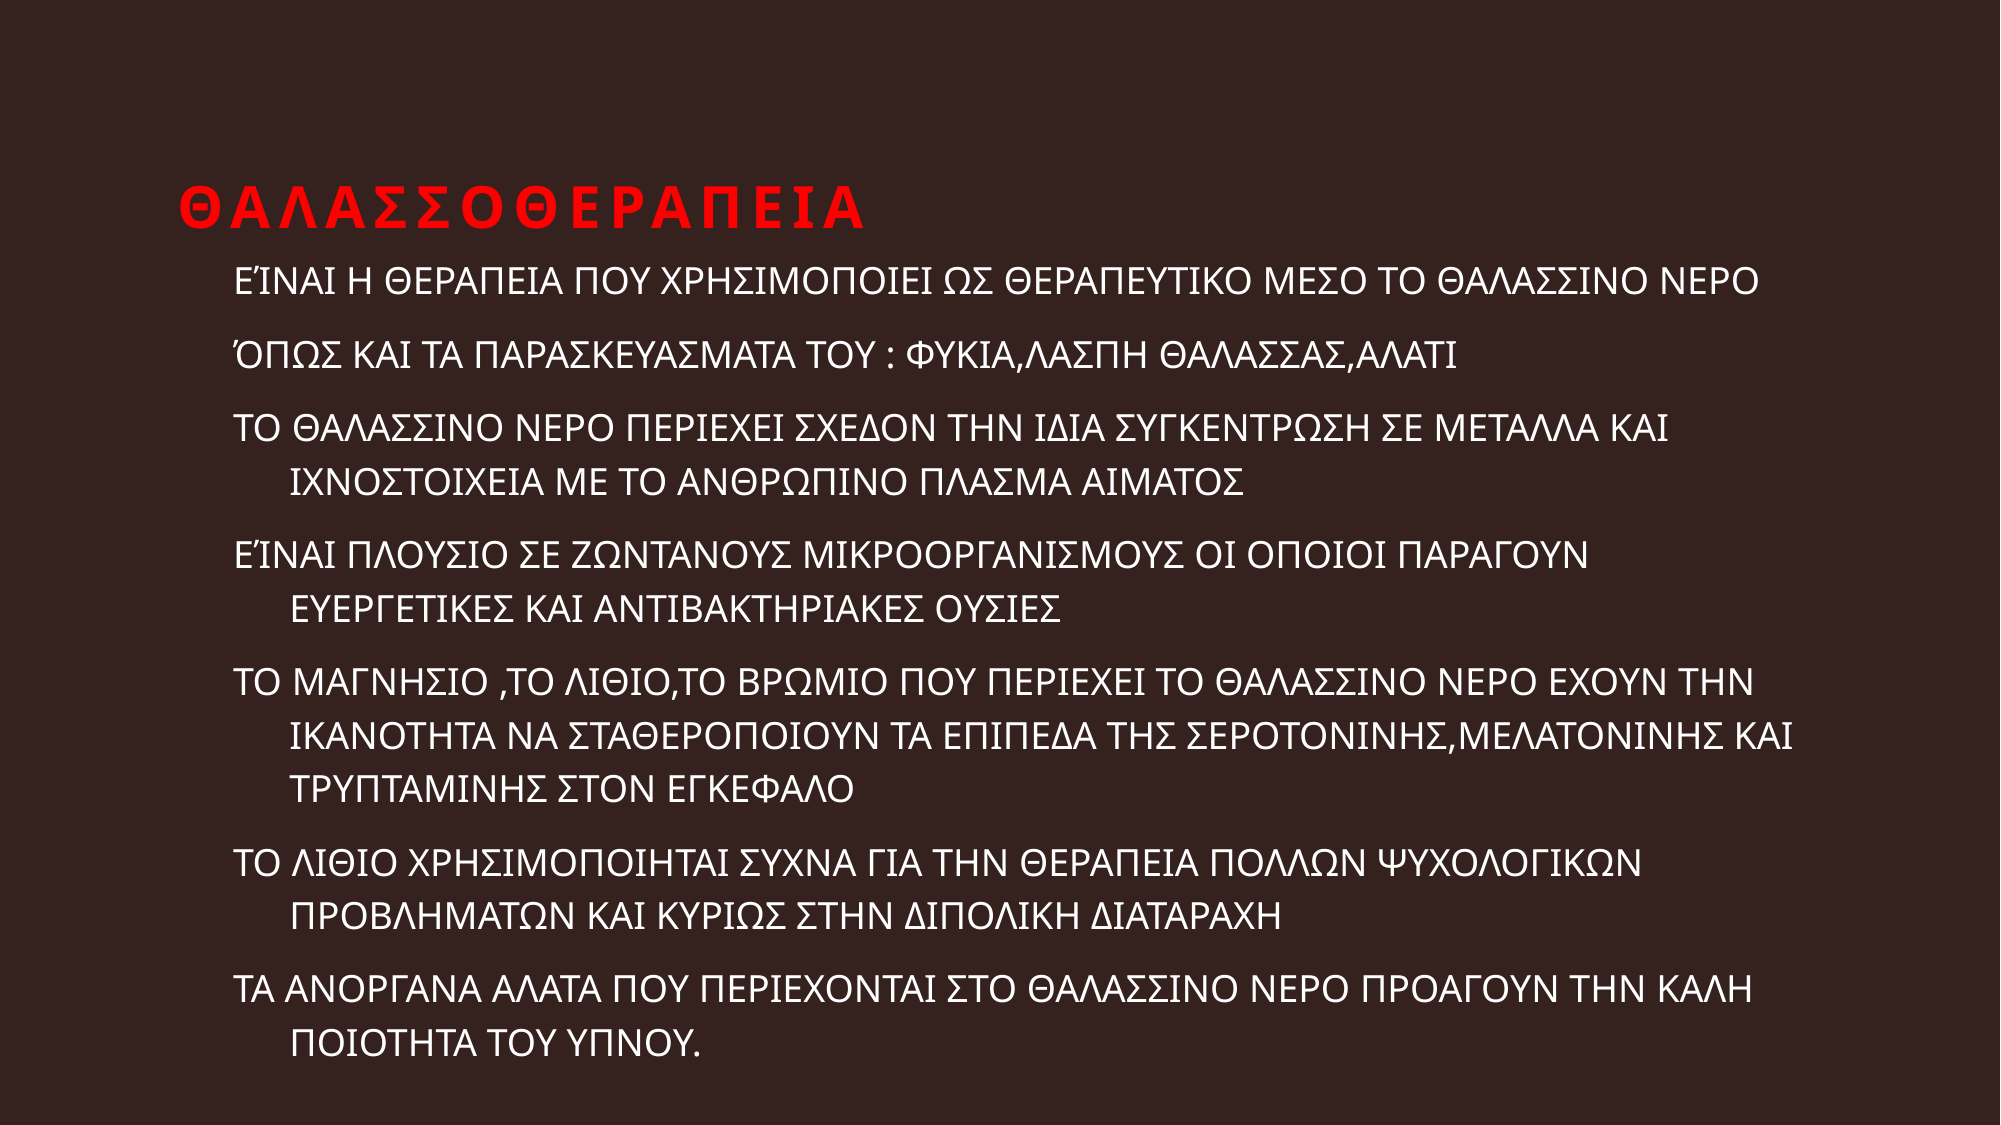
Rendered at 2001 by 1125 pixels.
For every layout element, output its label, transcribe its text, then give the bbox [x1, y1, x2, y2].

list ΕΊΝΑΙ Η ΘΕΡΑΠΕΙΑ ΠΟΥ ΧΡΗΣΙΜΟΠΟΙΕΙ ΩΣ ΘΕΡΑΠΕΥΤΙΚΟ ΜΕΣΟ ΤΟ ΘΑΛΑΣΣΙΝΟ ΝΕΡΟ ΌΠΩΣ ΚΑΙ ΤΑ ΠΑΡΑΣΚΕΥΑΣΜΑΤΑ ΤΟΥ : ΦΥΚΙΑ,ΛΑΣΠΗ ΘΑΛΑΣΣΑΣ,ΑΛΑΤΙ ΤΟ ΘΑΛΑΣΣΙΝΟ ΝΕΡΟ ΠΕΡΙΕΧΕΙ ΣΧΕΔΟΝ ΤΗΝ ΙΔΙΑ ΣΥΓΚΕΝΤΡΩΣΗ ΣΕ ΜΕΤΑΛΛΑ ΚΑΙ ΙΧΝΟΣΤΟΙΧΕΙΑ ΜΕ ΤΟ ΑΝΘΡΩΠΙΝΟ ΠΛΑΣΜΑ ΑΙΜΑΤΟΣ ΕΊΝΑΙ ΠΛΟΥΣΙΟ ΣΕ ΖΩΝΤΑΝΟΥΣ ΜΙΚΡΟΟΡΓΑΝΙΣΜΟΥΣ ΟΙ ΟΠΟΙΟΙ ΠΑΡΑΓΟΥΝ ΕΥΕΡΓΕΤΙΚΕΣ ΚΑΙ ΑΝΤΙΒΑΚΤΗΡΙΑΚΕΣ ΟΥΣΙΕΣ ΤΟ ΜΑΓΝΗΣΙΟ ,ΤΟ ΛΙΘΙΟ,ΤΟ ΒΡΩΜΙΟ ΠΟΥ ΠΕΡΙΕΧΕΙ ΤΟ ΘΑΛΑΣΣΙΝΟ ΝΕΡΟ ΕΧΟΥΝ ΤΗΝ ΙΚΑΝΟΤΗΤΑ ΝΑ ΣΤΑΘΕΡΟΠΟΙΟΥΝ ΤΑ ΕΠΙΠΕΔΑ ΤΗΣ ΣΕΡΟΤΟΝΙΝΗΣ,ΜΕΛΑΤΟΝΙΝΗΣ ΚΑΙ ΤΡΥΠΤΑΜΙΝΗΣ ΣΤΟΝ ΕΓΚΕΦΑΛΟ ΤΟ ΛΙΘΙΟ ΧΡΗΣΙΜΟΠΟΙΗΤΑΙ ΣΥΧΝΑ ΓΙΑ ΤΗΝ ΘΕΡΑΠΕΙΑ ΠΟΛΛΩΝ ΨΥΧΟΛΟΓΙΚΩΝ ΠΡΟΒΛΗΜΑΤΩΝ ΚΑΙ ΚΥΡΙΩΣ ΣΤΗΝ ΔΙΠΟΛΙΚΗ ΔΙΑΤΑΡΑΧΗ ΤΑ ΑΝΟΡΓΑΝΑ ΑΛΑΤΑ ΠΟΥ ΠΕΡΙΕΧΟΝΤΑΙ ΣΤΟ ΘΑΛΑΣΣΙΝΟ ΝΕΡΟ ΠΡΟΑΓΟΥΝ ΤΗΝ ΚΑΛΗ ΠΟΙΟΤΗΤΑ ΤΟΥ ΥΠΝΟΥ. [177, 252, 1822, 1085]
title ΘΑΛΑΣΣΟΘΕΡΑΠΕΙΑ [177, 165, 1085, 252]
